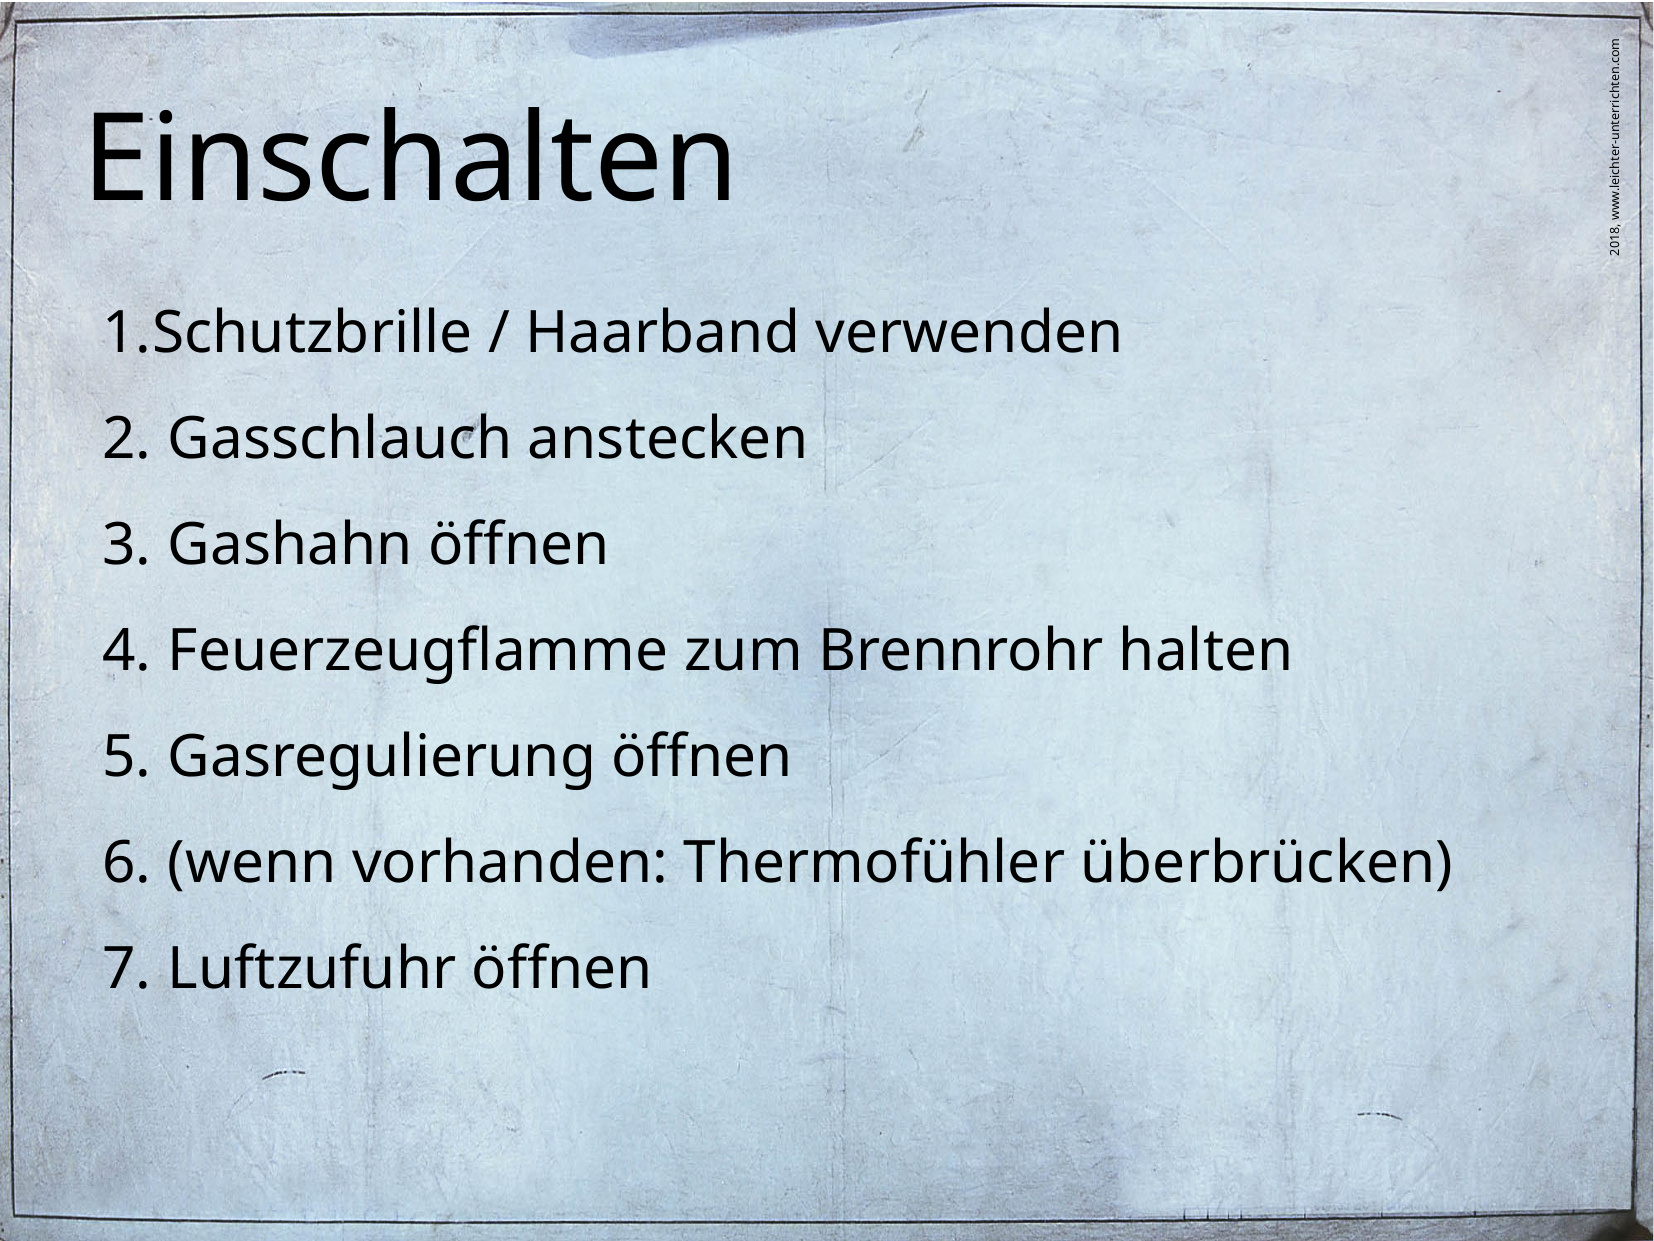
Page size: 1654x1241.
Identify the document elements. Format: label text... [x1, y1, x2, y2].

picture [0, 2, 1654, 1241]
title Einschalten [82, 49, 1571, 257]
list Schutzbrille / Haarband verwenden Gasschlauch anstecken Gashahn öffnen Feuerzeugflamme zum Brennrohr halten Gasregulierung öffnen (wenn vorhanden: Thermofühler überbrücken) Luftzufuhr öffnen [82, 290, 1571, 1010]
